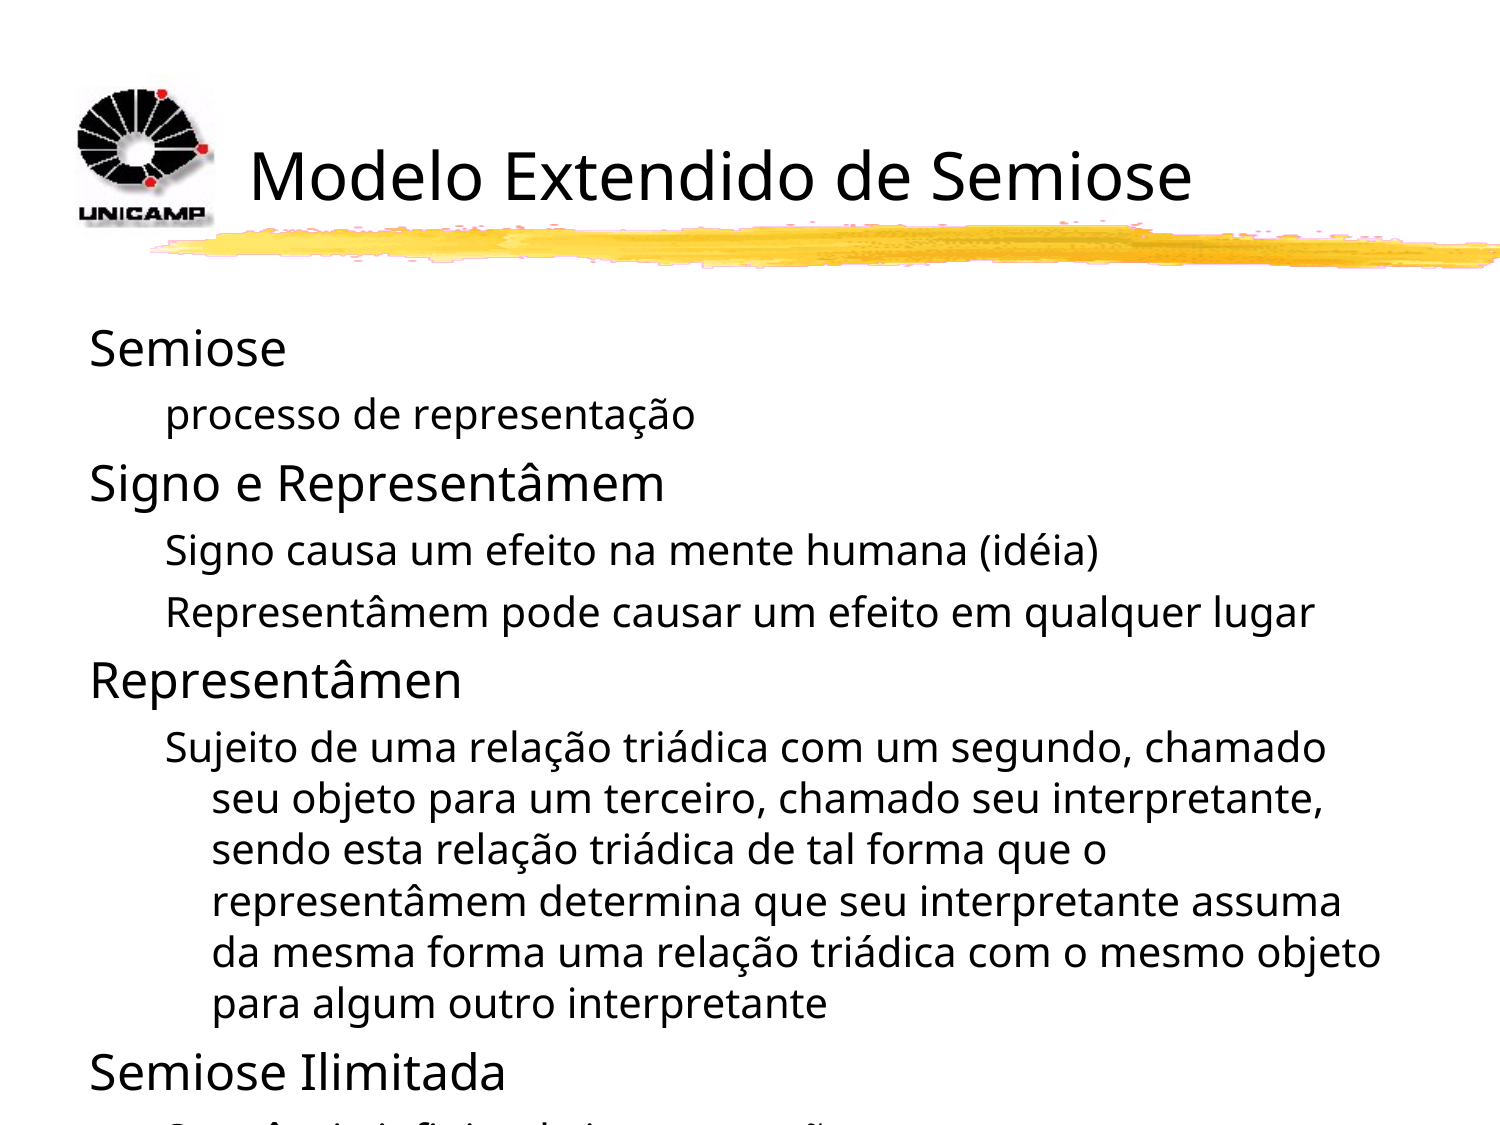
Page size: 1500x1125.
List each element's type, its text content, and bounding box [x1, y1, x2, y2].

title Modelo Extendido de Semiose [233, 37, 1434, 225]
picture [75, 74, 1500, 279]
list Semiose processo de representação Signo e Representâmem Signo causa um efeito na mente humana (idéia) Representâmem pode causar um efeito em qualquer lugar Representâmen Sujeito de uma relação triádica com um segundo, chamado seu objeto para um terceiro, chamado seu interpretante, sendo esta relação triádica de tal forma que o representâmem determina que seu interpretante assuma da mesma forma uma relação triádica com o mesmo objeto para algum outro interpretante Semiose Ilimitada Sequência infinita de interpretações [74, 309, 1417, 1036]
